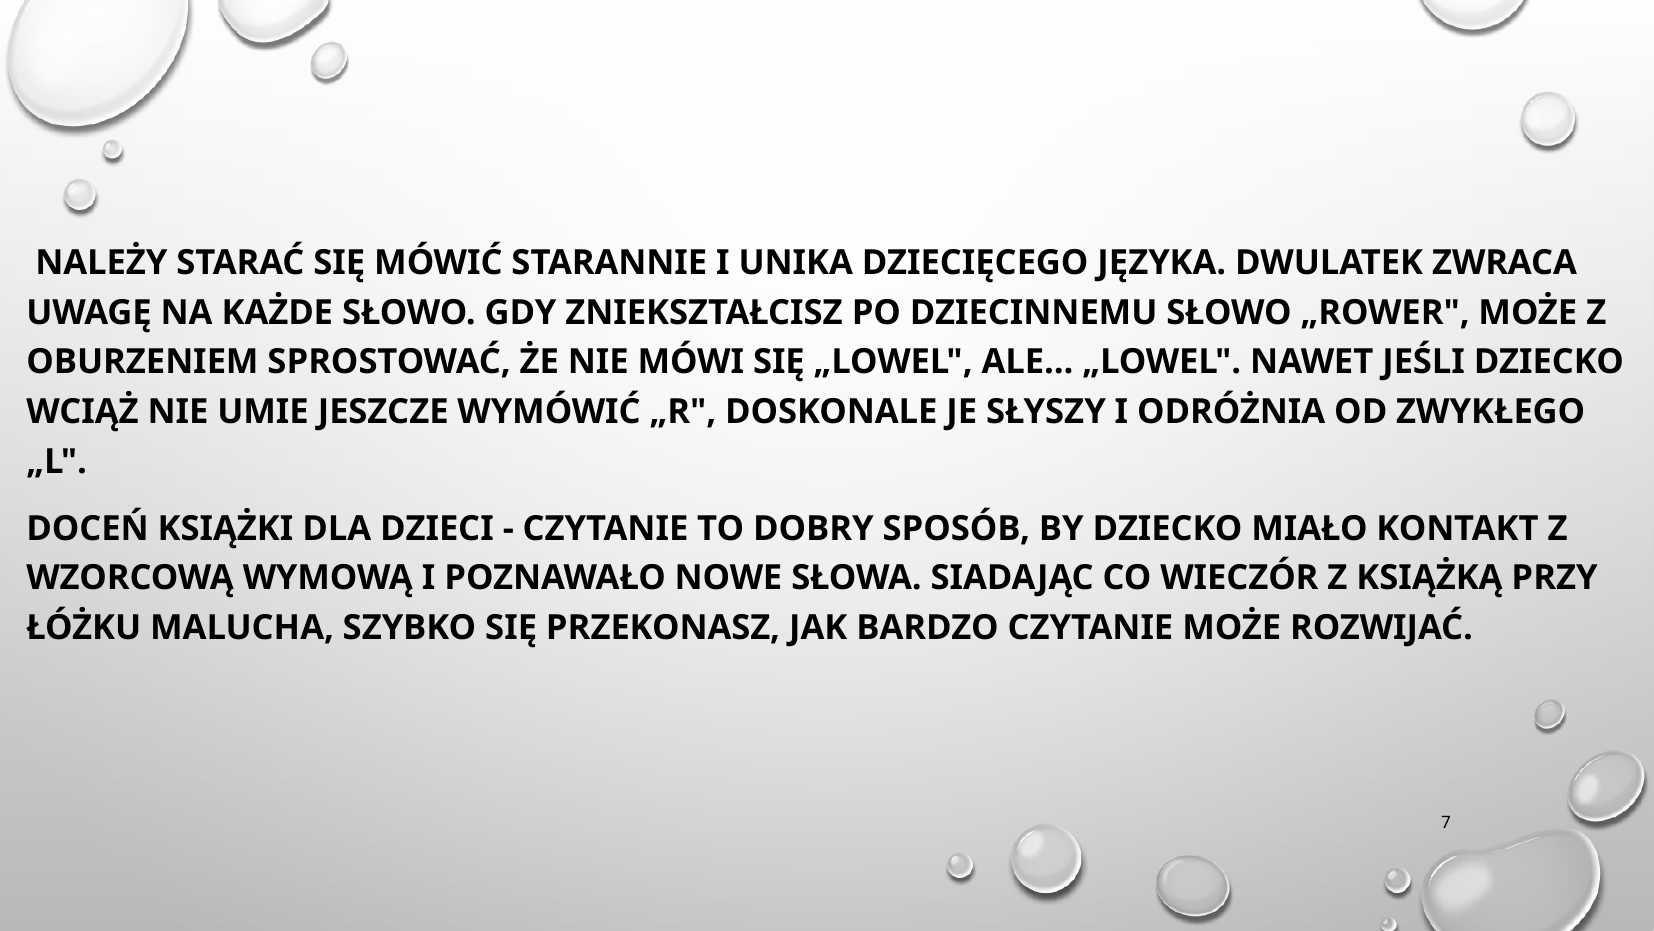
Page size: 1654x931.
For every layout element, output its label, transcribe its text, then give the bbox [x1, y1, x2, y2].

list Należy Starać się mówić starannie i unika dziecięcego języka. Dwulatek zwraca uwagę na każde słowo. Gdy zniekształcisz po dziecinnemu słowo „rower", może z oburzeniem sprostować, że nie mówi się „lowel", ale... „lowel". Nawet jeśli dziecko wciąż nie umie jeszcze wymówić „r", doskonale je słyszy i odróżnia od zwykłego „l". Doceń książki dla dzieci - czytanie to dobry sposób, by dziecko miało kontakt z wzorcową wymową i poznawało nowe słowa. Siadając co wieczór z książką przy łóżku malucha, szybko się przekonasz, jak bardzo czytanie może rozwijać. [11, 224, 1654, 764]
text_box [1426, 798, 1530, 848]
